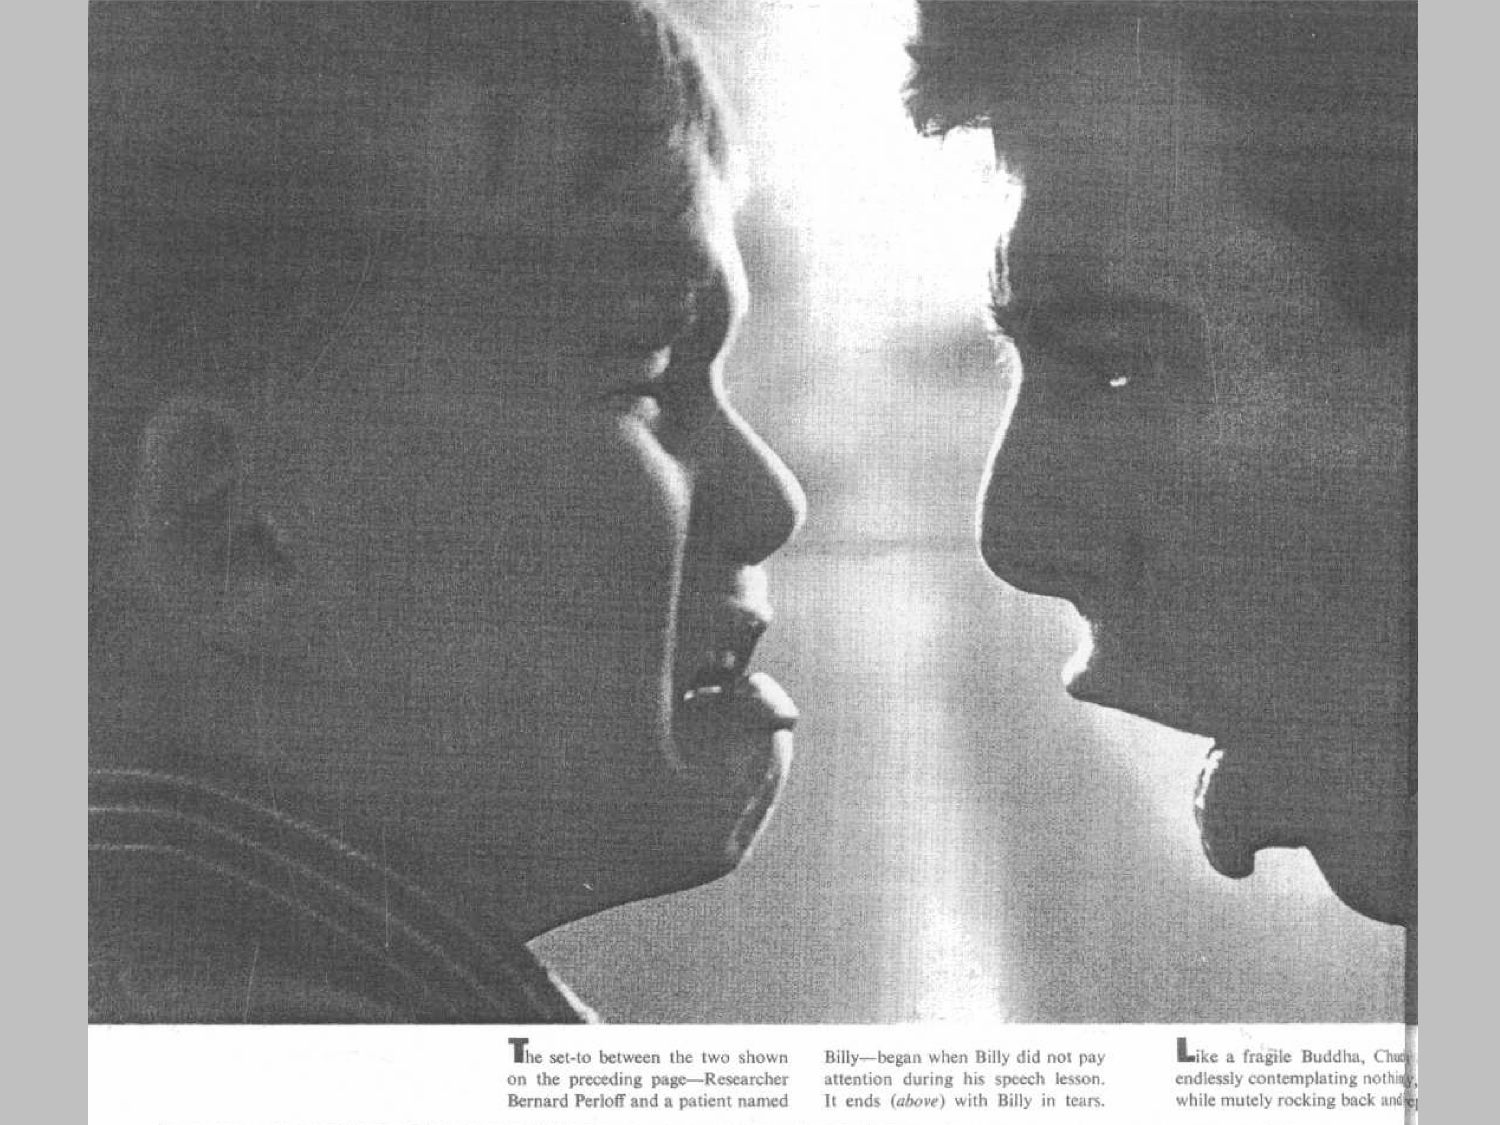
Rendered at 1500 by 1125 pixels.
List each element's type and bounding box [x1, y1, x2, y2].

picture [88, 0, 1418, 1125]
